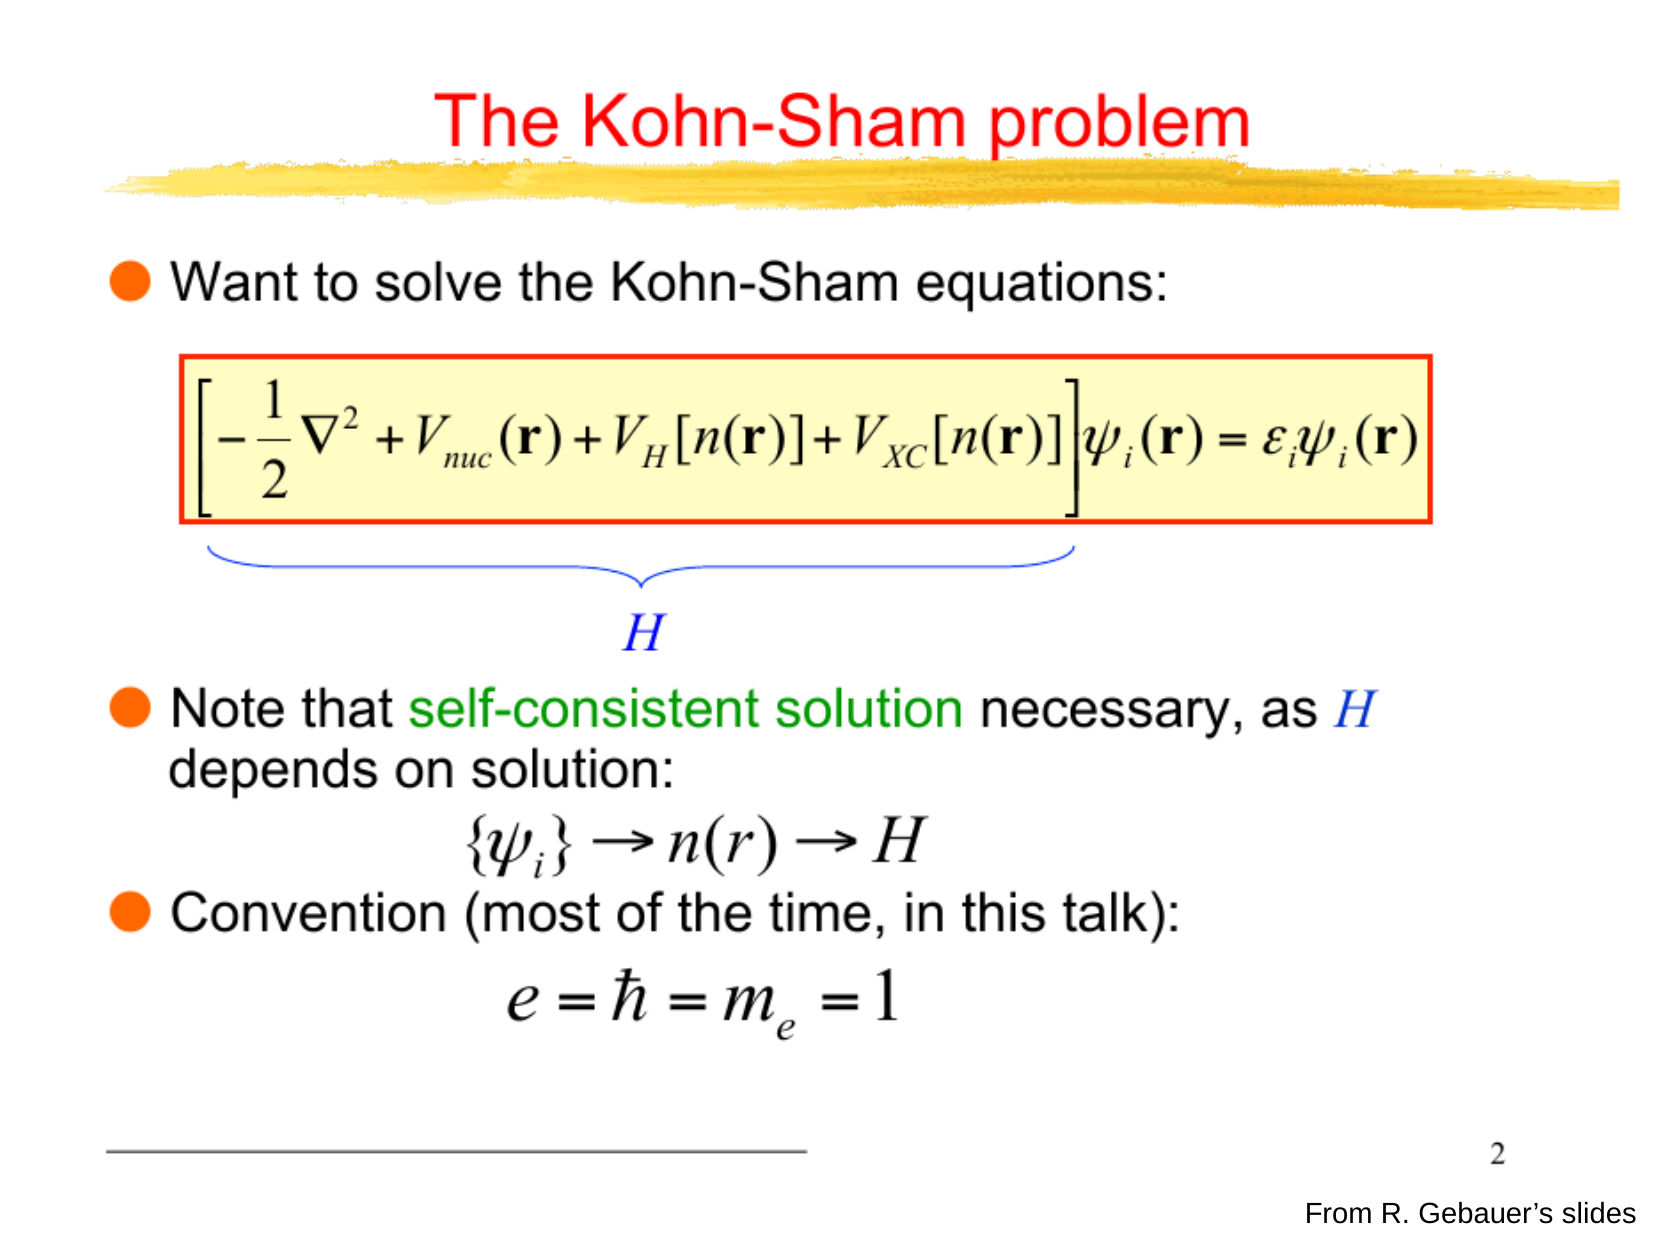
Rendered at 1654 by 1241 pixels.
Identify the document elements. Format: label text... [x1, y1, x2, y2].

text_box From R. Gebauer’s slides [1254, 1186, 1654, 1237]
picture [0, 0, 1641, 1231]
